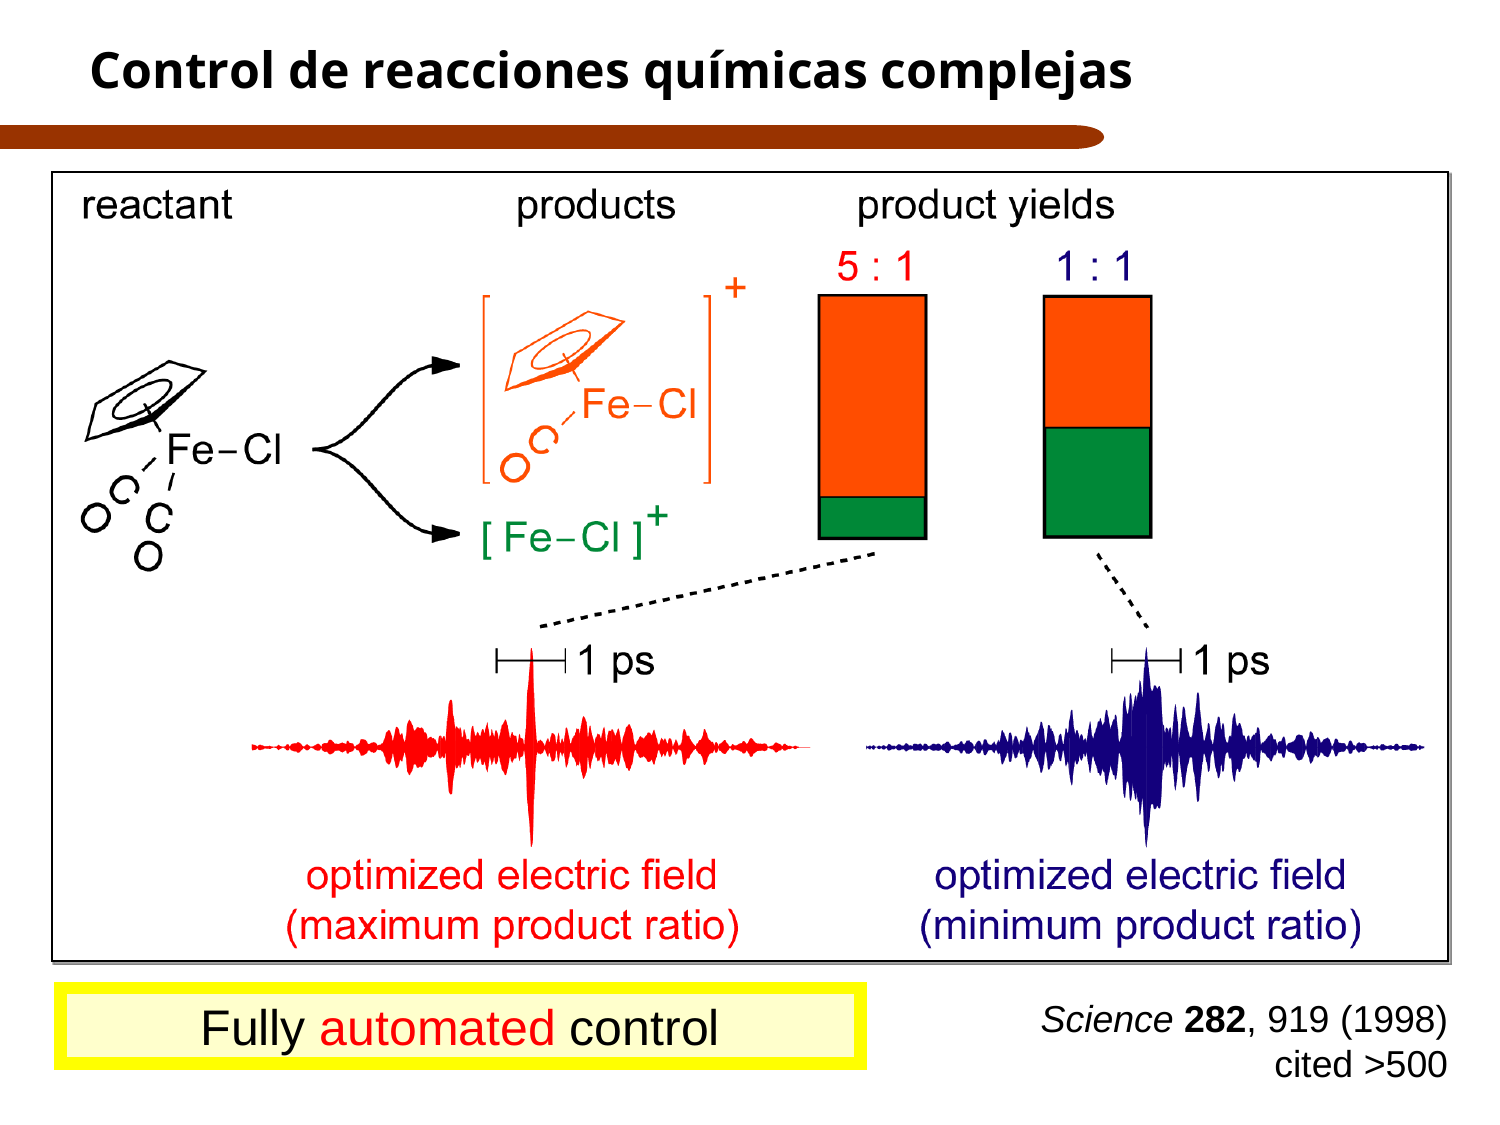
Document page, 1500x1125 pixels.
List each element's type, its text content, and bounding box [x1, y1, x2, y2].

picture [52, 172, 1448, 960]
text_box Fully automated control [60, 988, 861, 1064]
title Control de reacciones químicas complejas [74, 30, 1447, 106]
text_box Science 282, 919 (1998) cited >500 [1025, 987, 1463, 1093]
